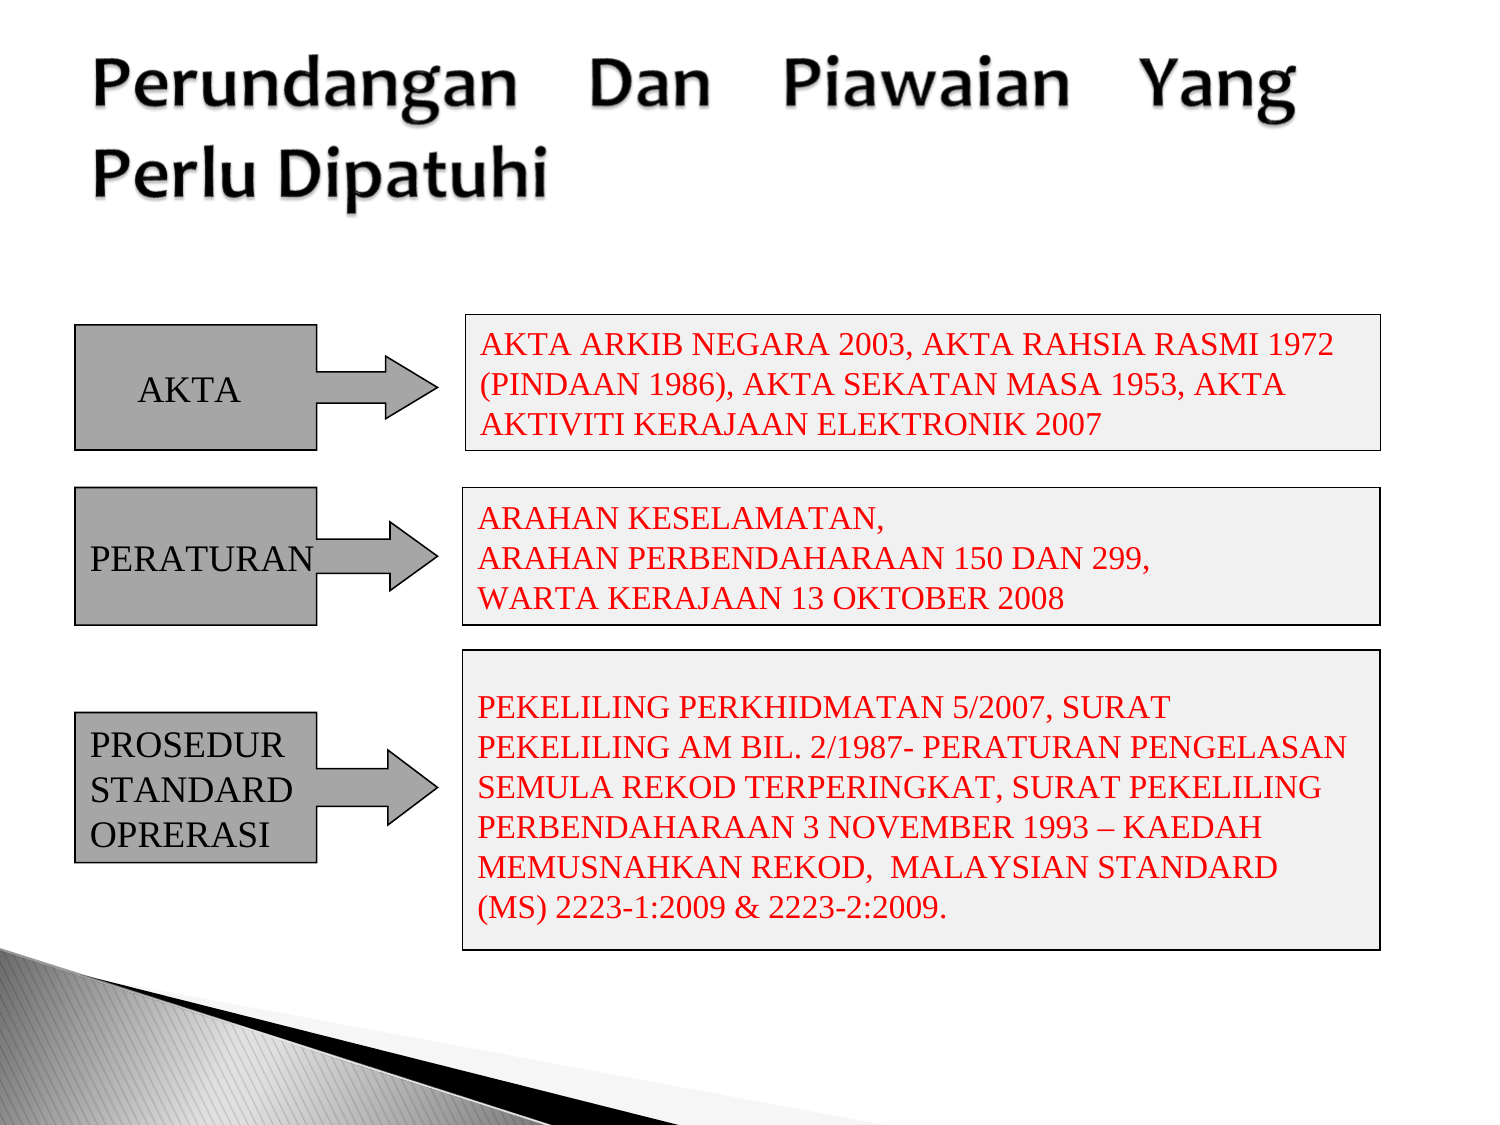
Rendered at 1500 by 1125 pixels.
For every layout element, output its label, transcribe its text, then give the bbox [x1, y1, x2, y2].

text_box AKTA ARKIB NEGARA 2003, AKTA RAHSIA RASMI 1972 (PINDAAN 1986), AKTA SEKATAN MASA 1953, AKTA AKTIVITI KERAJAAN ELEKTRONIK 2007 [465, 314, 1381, 451]
text_box PEKELILING PERKHIDMATAN 5/2007, SURAT PEKELILING AM BIL. 2/1987- PERATURAN PENGELASAN SEMULA REKOD TERPERINGKAT, SURAT PEKELILING PERBENDAHARAAN 3 NOVEMBER 1993 – KAEDAH MEMUSNAHKAN REKOD, MALAYSIAN STANDARD (MS) 2223-1:2009 & 2223-2:2009. [462, 650, 1381, 951]
picture [75, 20, 1314, 234]
text_box PROSEDUR STANDARD OPRERASI [75, 712, 438, 863]
text_box AKTA [75, 324, 438, 451]
text_box PERATURAN [75, 487, 438, 626]
picture [0, 947, 559, 1125]
text_box ARAHAN KESELAMATAN, ARAHAN PERBENDAHARAAN 150 DAN 299, WARTA KERAJAAN 13 OKTOBER 2008 [462, 487, 1381, 625]
